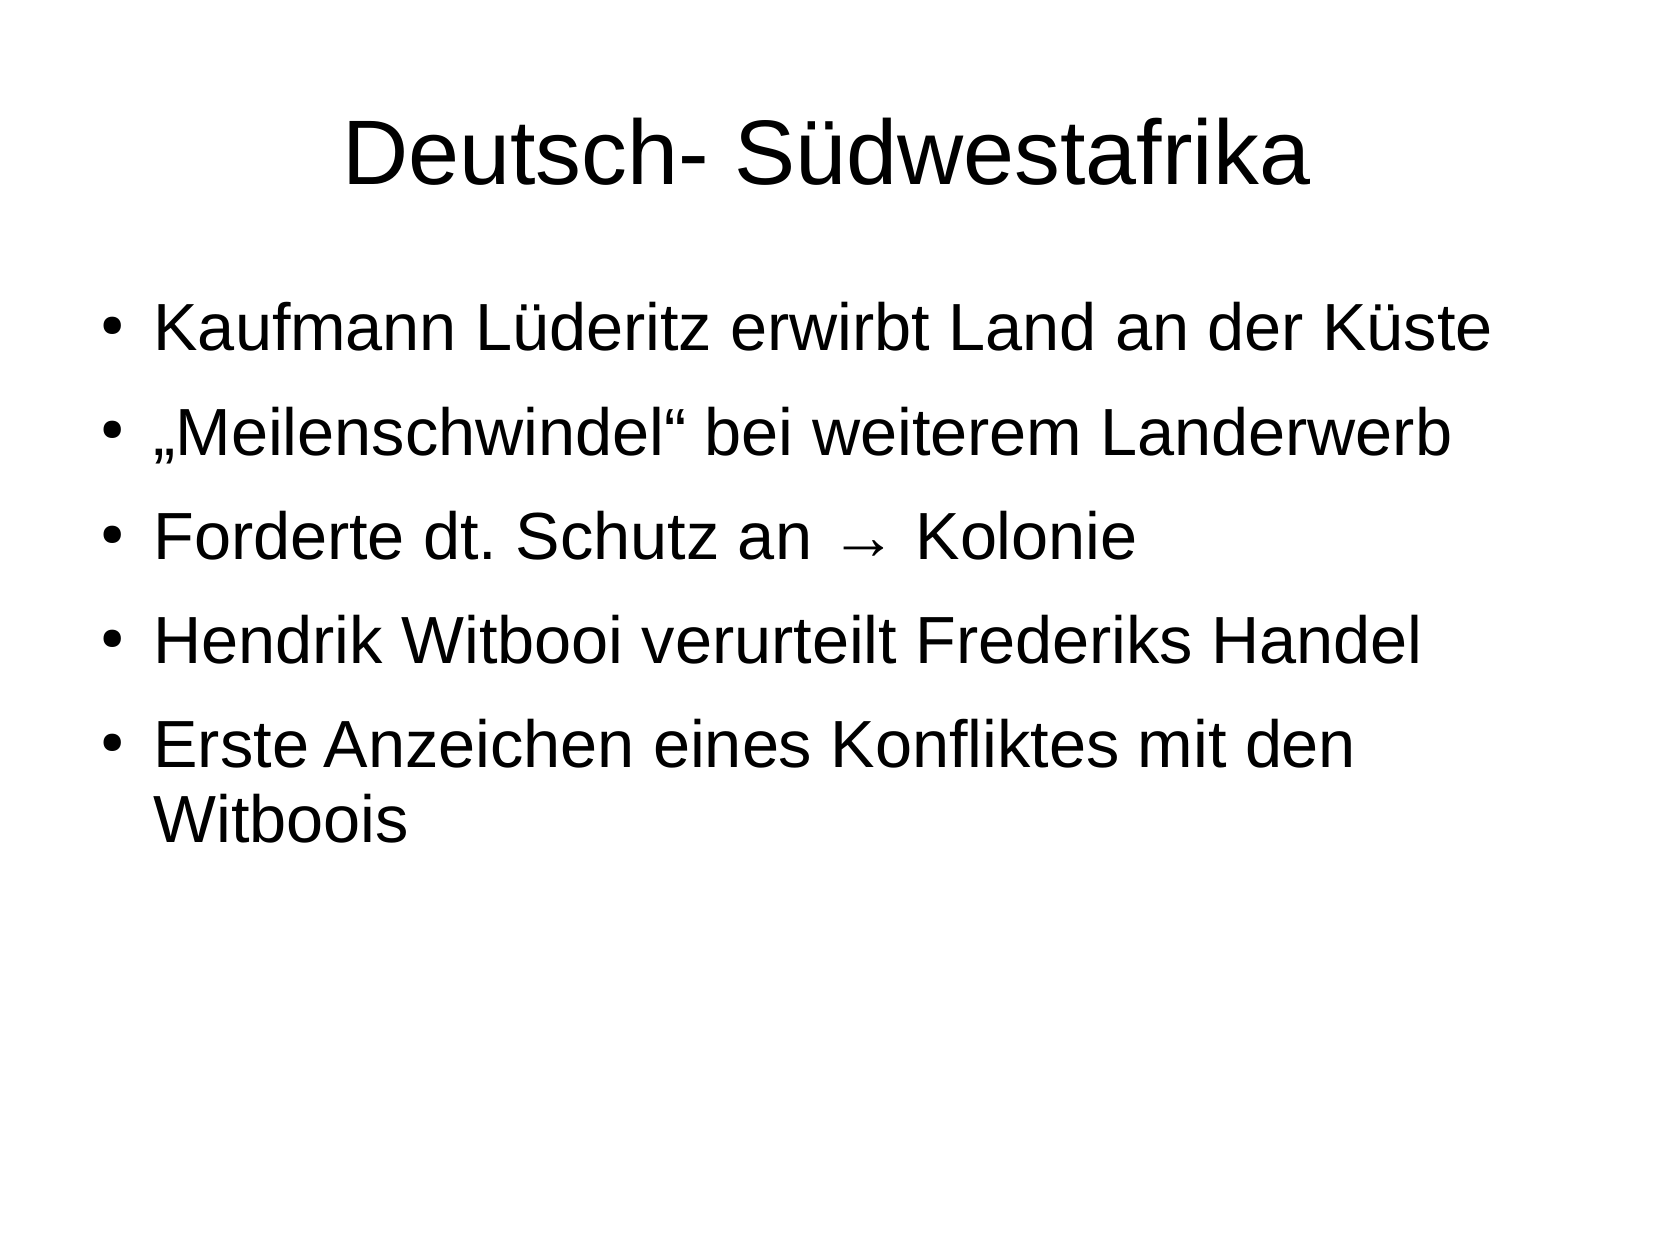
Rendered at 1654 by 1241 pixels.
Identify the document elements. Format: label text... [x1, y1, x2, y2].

title Deutsch- Südwestafrika [82, 49, 1571, 257]
list Kaufmann Lüderitz erwirbt Land an der Küste „Meilenschwindel“ bei weiterem Landerwerb Forderte dt. Schutz an → Kolonie Hendrik Witbooi verurteilt Frederiks Handel Erste Anzeichen eines Konfliktes mit den Witboois [82, 290, 1571, 1109]
